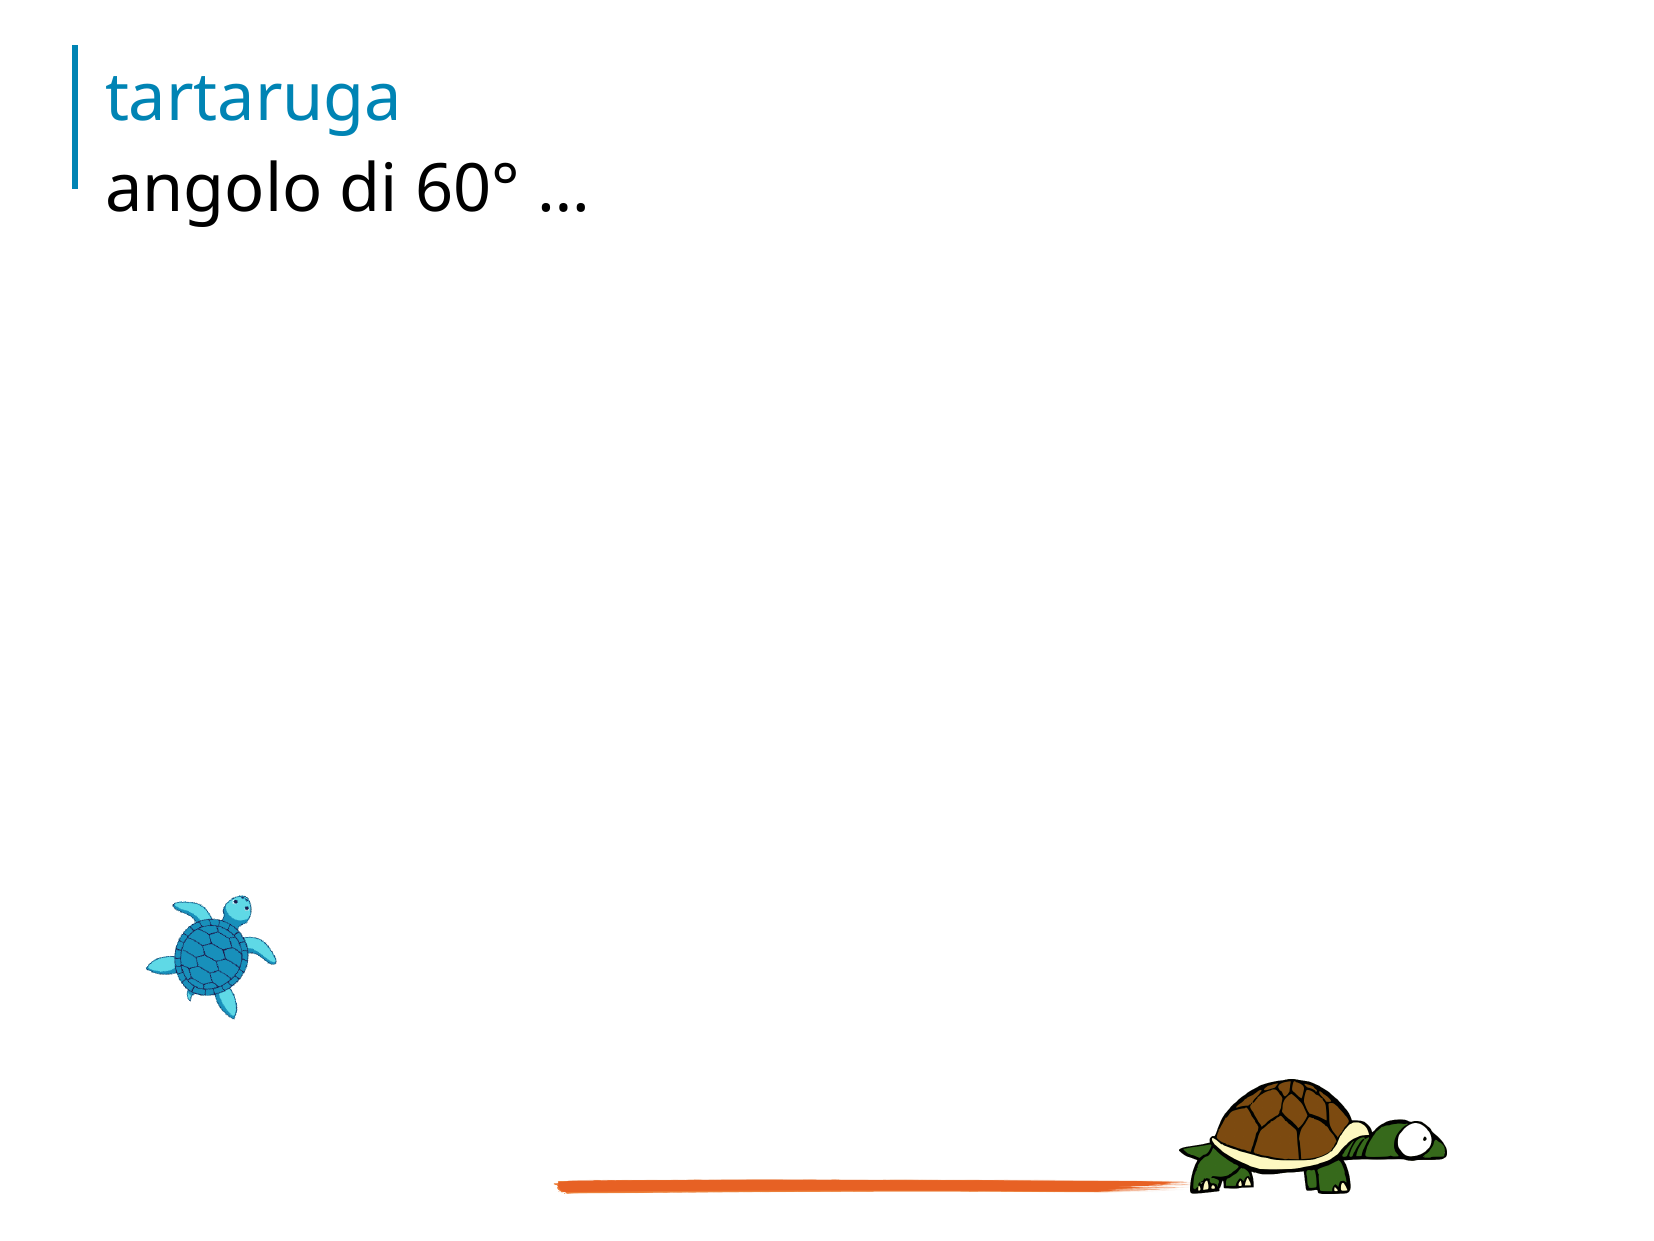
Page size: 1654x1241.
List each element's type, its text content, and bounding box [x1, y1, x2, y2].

picture [553, 1079, 1447, 1194]
title tartaruga angolo di 60° … [105, 49, 1571, 200]
picture [135, 867, 297, 1029]
